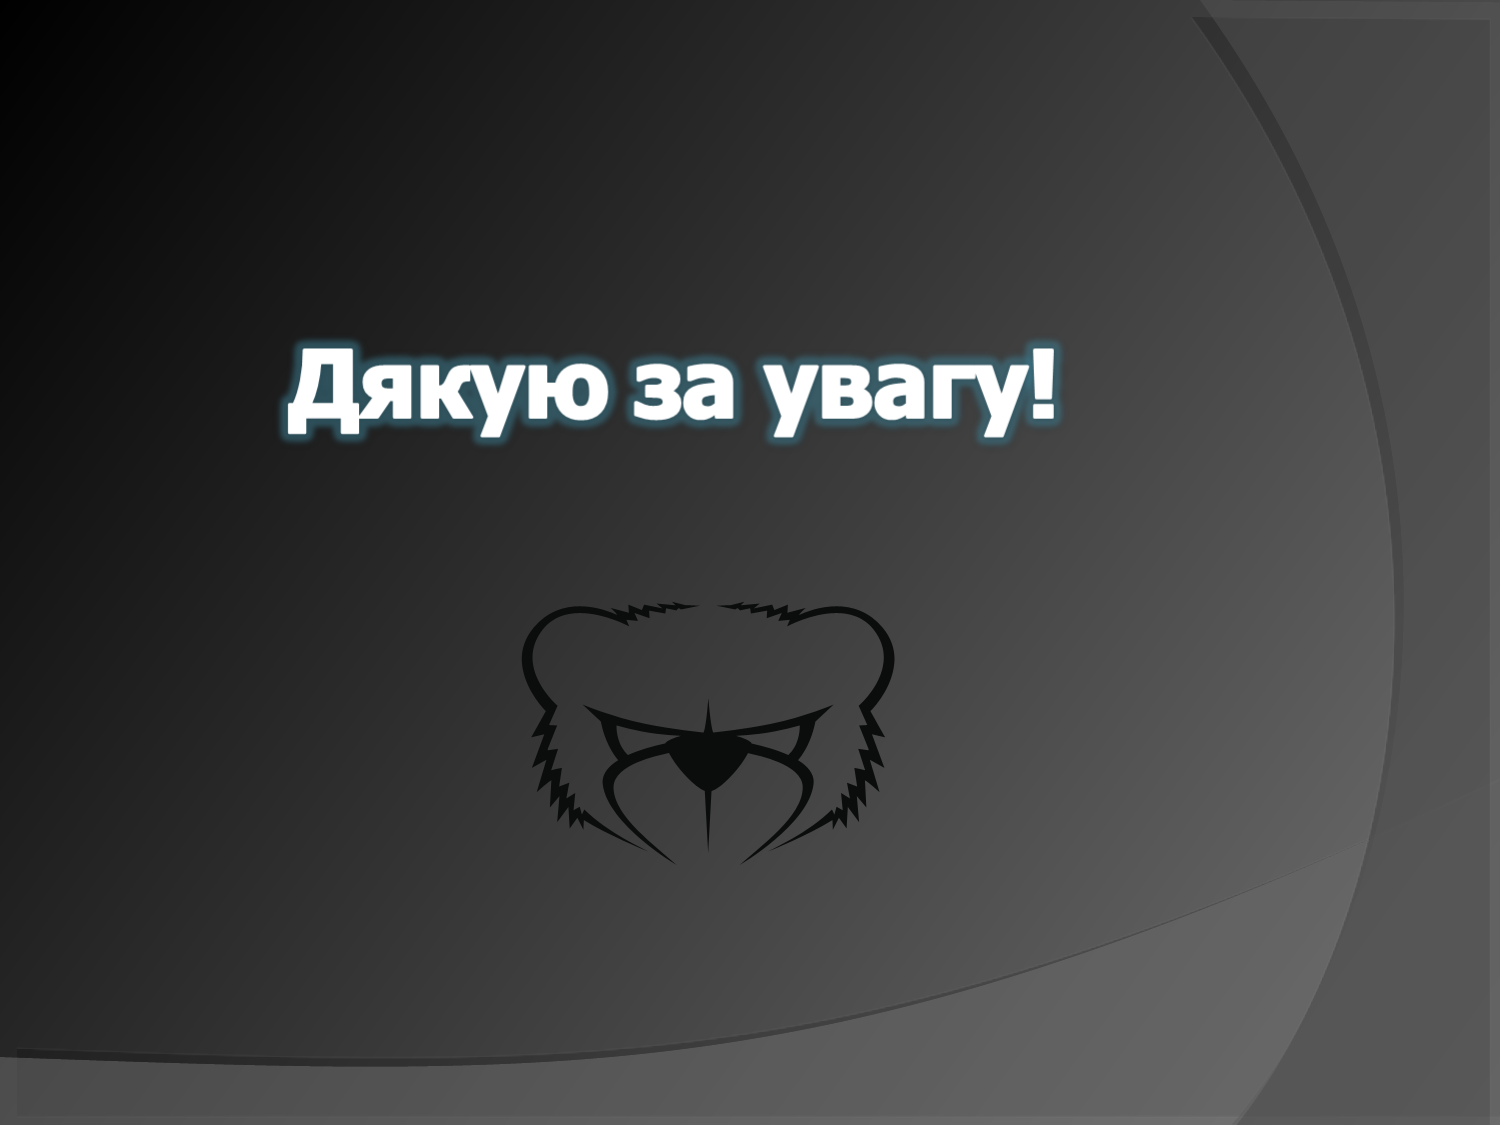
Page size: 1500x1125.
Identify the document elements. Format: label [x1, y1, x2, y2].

text_box [208, 273, 1209, 464]
picture [351, 527, 1064, 903]
